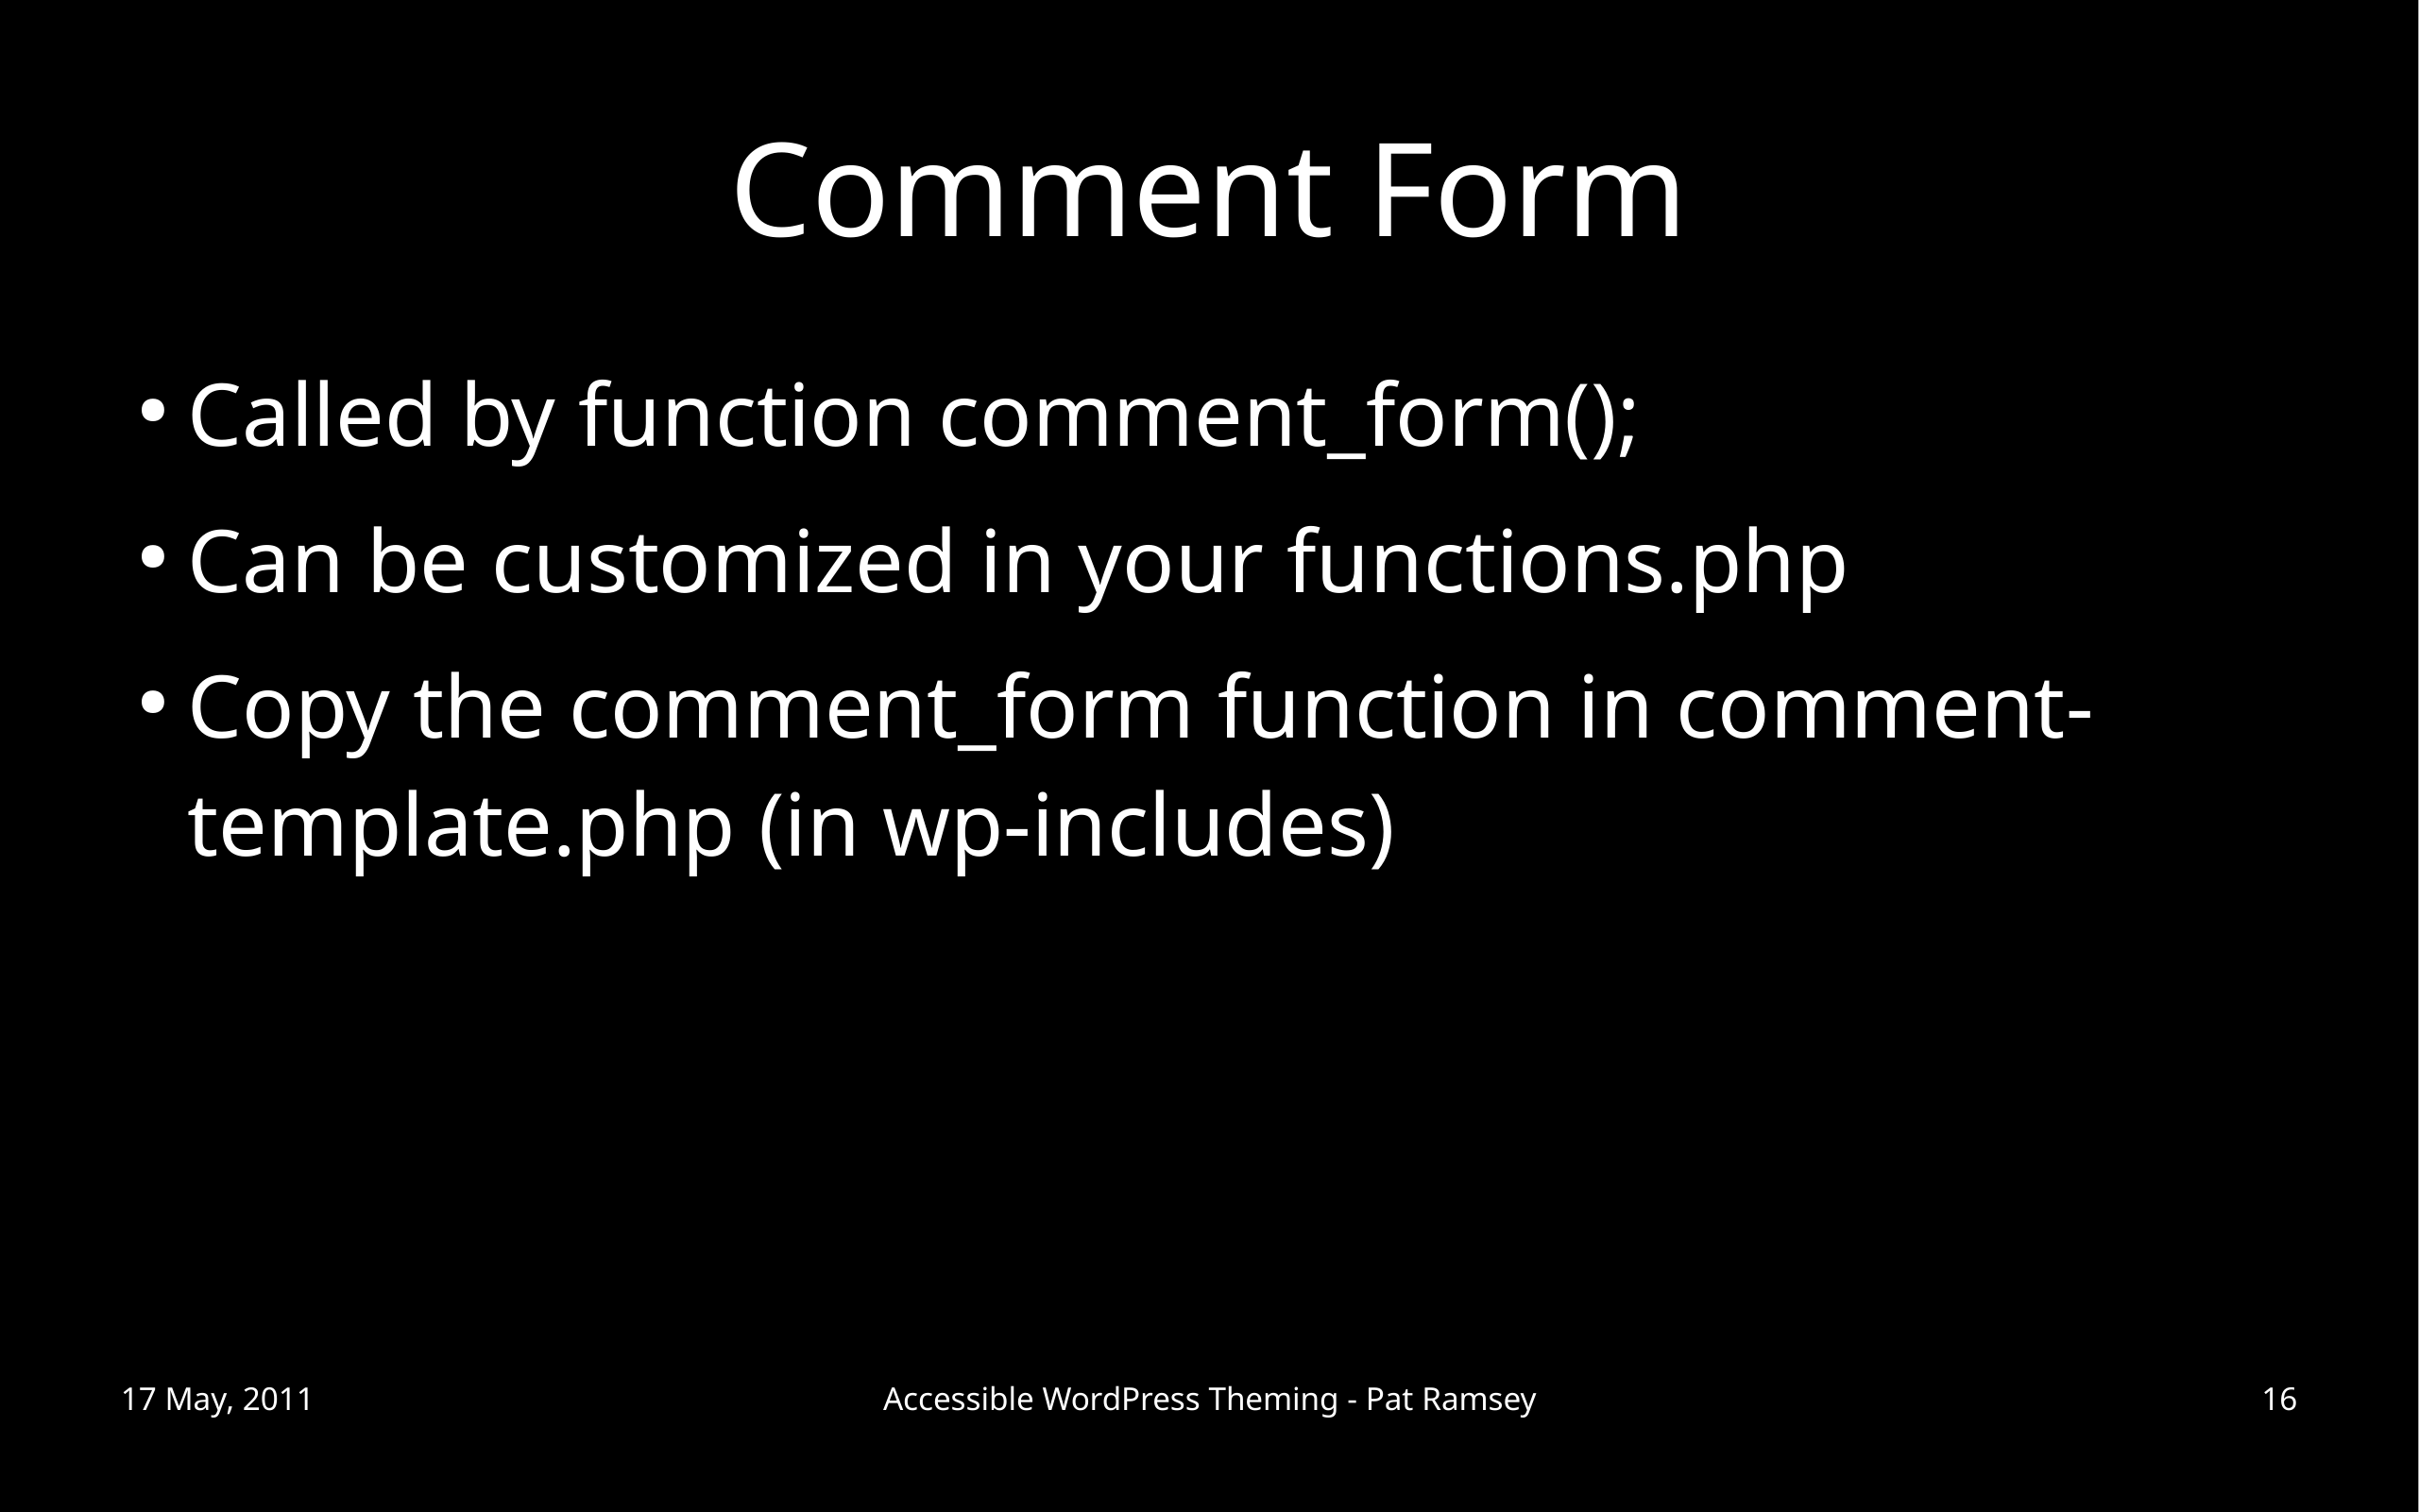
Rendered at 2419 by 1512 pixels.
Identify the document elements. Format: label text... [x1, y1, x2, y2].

title Comment Form [120, 69, 2298, 304]
list Called by function comment_form(); Can be customized in your functions.php Copy the comment_form function in comment-template.php (in wp-includes) [120, 353, 2298, 1351]
